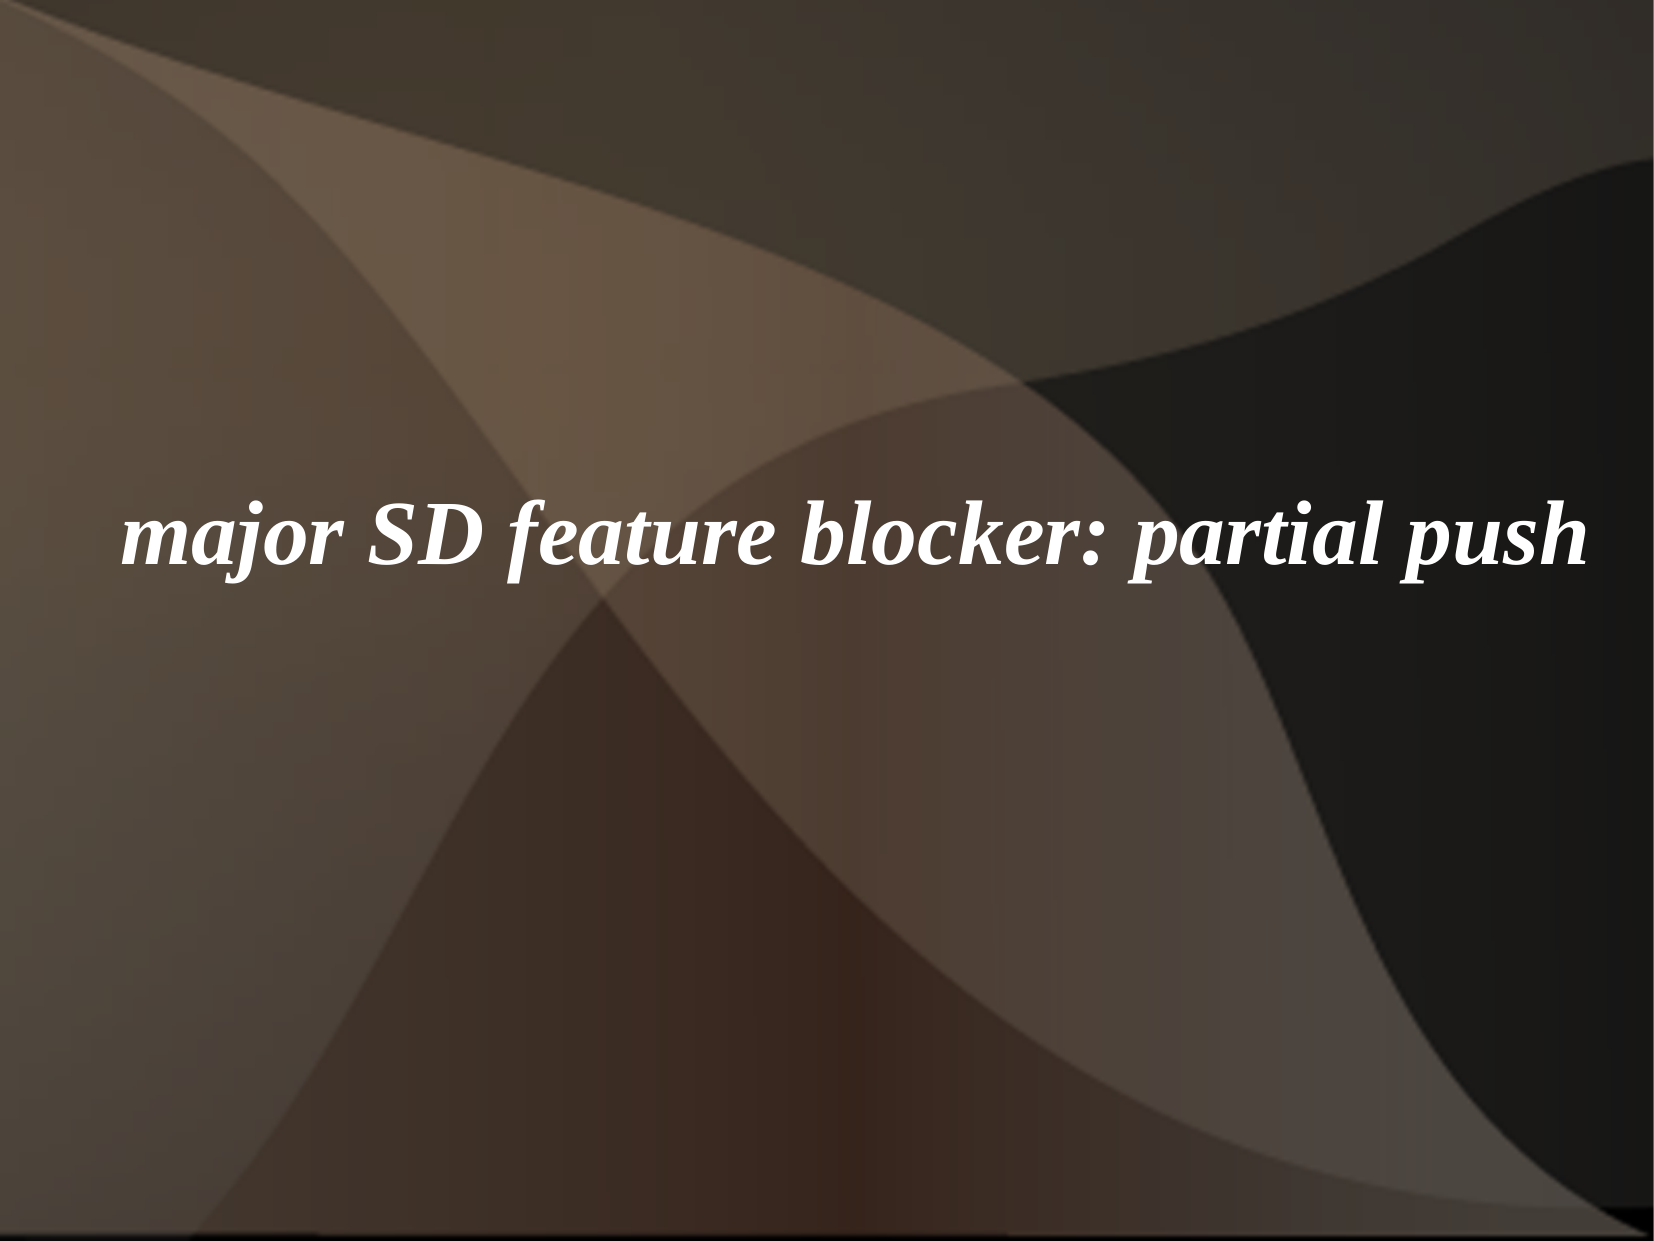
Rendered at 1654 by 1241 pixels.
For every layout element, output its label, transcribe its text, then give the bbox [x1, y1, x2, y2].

picture [0, 0, 1654, 1241]
title major SD feature blocker: partial push [112, 430, 1601, 638]
